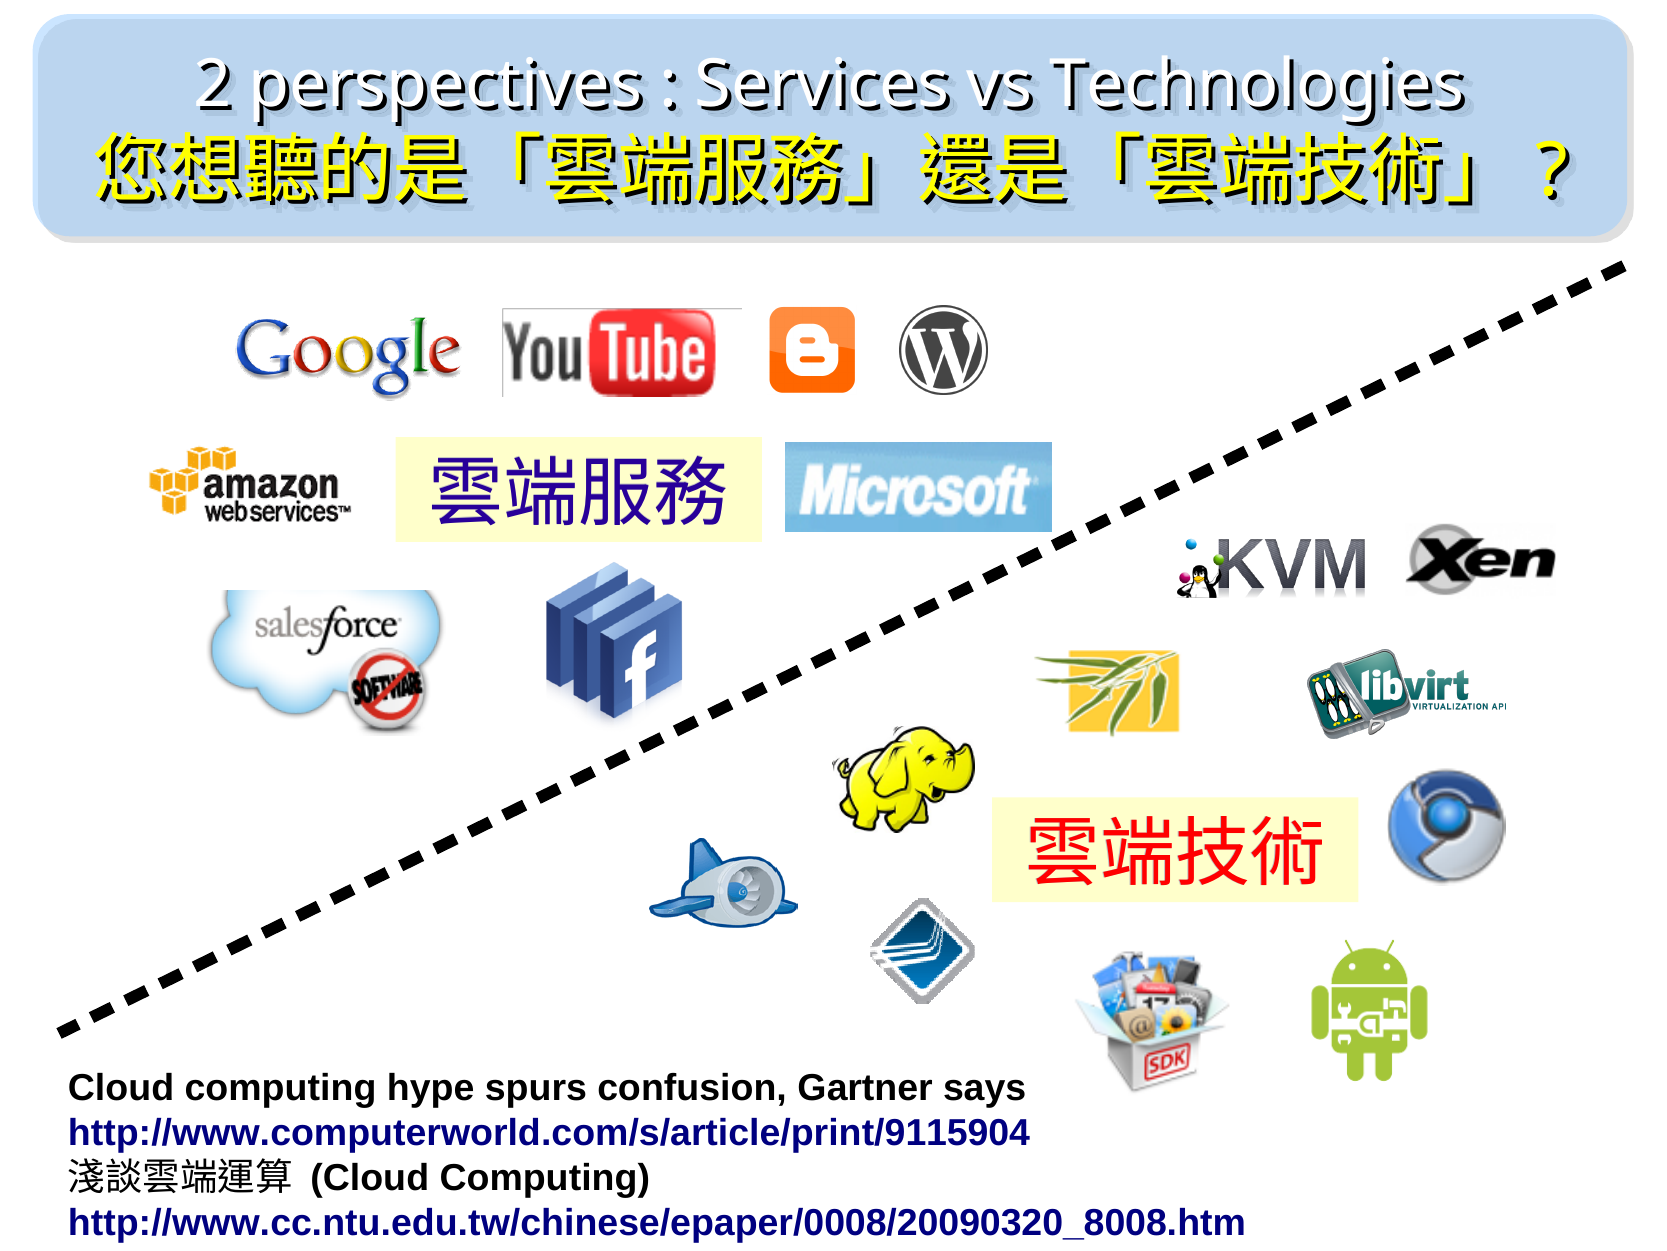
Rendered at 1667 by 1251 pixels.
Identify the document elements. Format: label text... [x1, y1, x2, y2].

picture [1405, 508, 1556, 606]
picture [1299, 930, 1440, 1093]
picture [785, 442, 1052, 532]
text_box 雲端服務 [395, 437, 762, 542]
picture [899, 305, 988, 395]
text_box 2 perspectives : Services vs Technologies 您想聽的是「雲端服務」還是「雲端技術」? [32, 14, 1628, 237]
text_box Cloud computing hype spurs confusion, Gartner says http://www.computerworld.com/s/article/print/9115904 淺談雲端運算 (Cloud Computing) http://www.cc.ntu.edu.tw/chinese/epaper/0008/20090320_8008.htm [53, 1055, 1353, 1251]
picture [1307, 649, 1506, 739]
picture [230, 315, 467, 402]
text_box 雲端技術 [992, 797, 1359, 903]
picture [206, 590, 446, 736]
picture [649, 838, 798, 928]
picture [135, 442, 355, 532]
picture [1387, 767, 1506, 886]
picture [501, 307, 742, 397]
picture [832, 726, 975, 833]
picture [767, 305, 857, 395]
picture [1176, 538, 1368, 598]
picture [867, 897, 975, 1004]
picture [1051, 927, 1247, 1097]
picture [525, 558, 703, 736]
picture [1033, 649, 1196, 739]
